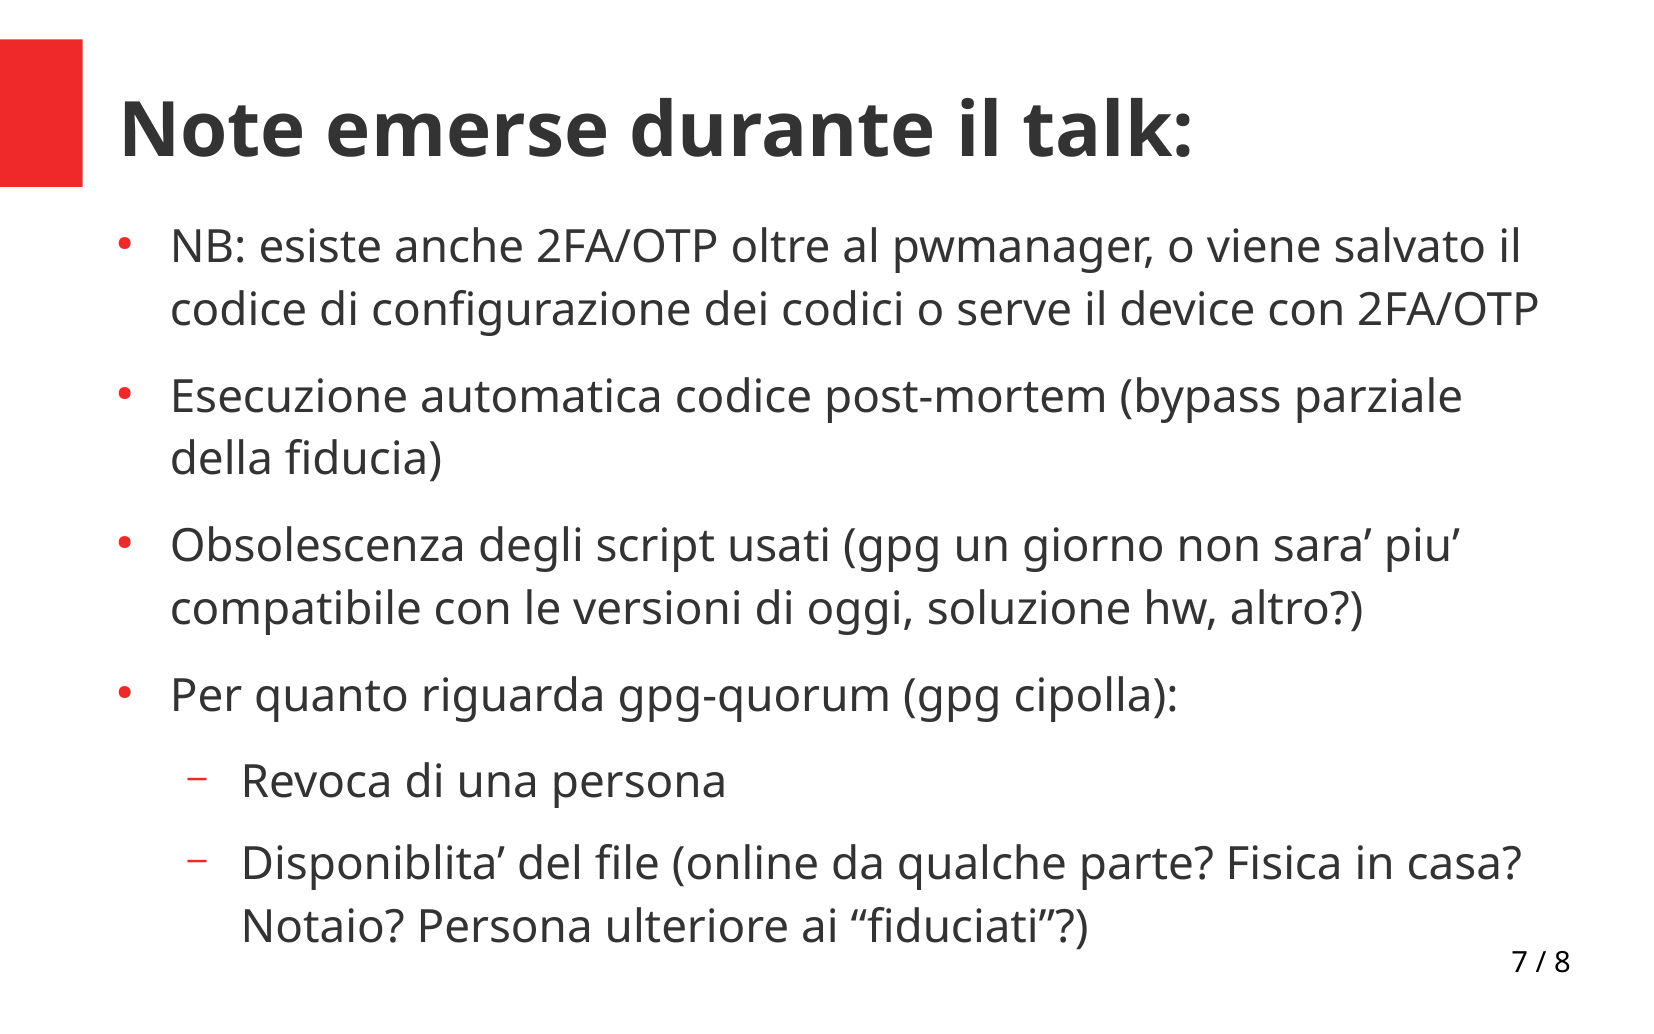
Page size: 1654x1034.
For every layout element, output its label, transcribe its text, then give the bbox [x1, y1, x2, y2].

title Note emerse durante il talk: [118, 41, 1571, 213]
list NB: esiste anche 2FA/OTP oltre al pwmanager, o viene salvato il codice di configurazione dei codici o serve il device con 2FA/OTP Esecuzione automatica codice post-mortem (bypass parziale della fiducia) Obsolescenza degli script usati (gpg un giorno non sara’ piu’ compatibile con le versioni di oggi, soluzione hw, altro?) Per quanto riguarda gpg-quorum (gpg cipolla): Revoca di una persona Disponiblita’ del file (online da qualche parte? Fisica in casa? Notaio? Persona ulteriore ai “fiduciati”?) [98, 213, 1571, 814]
